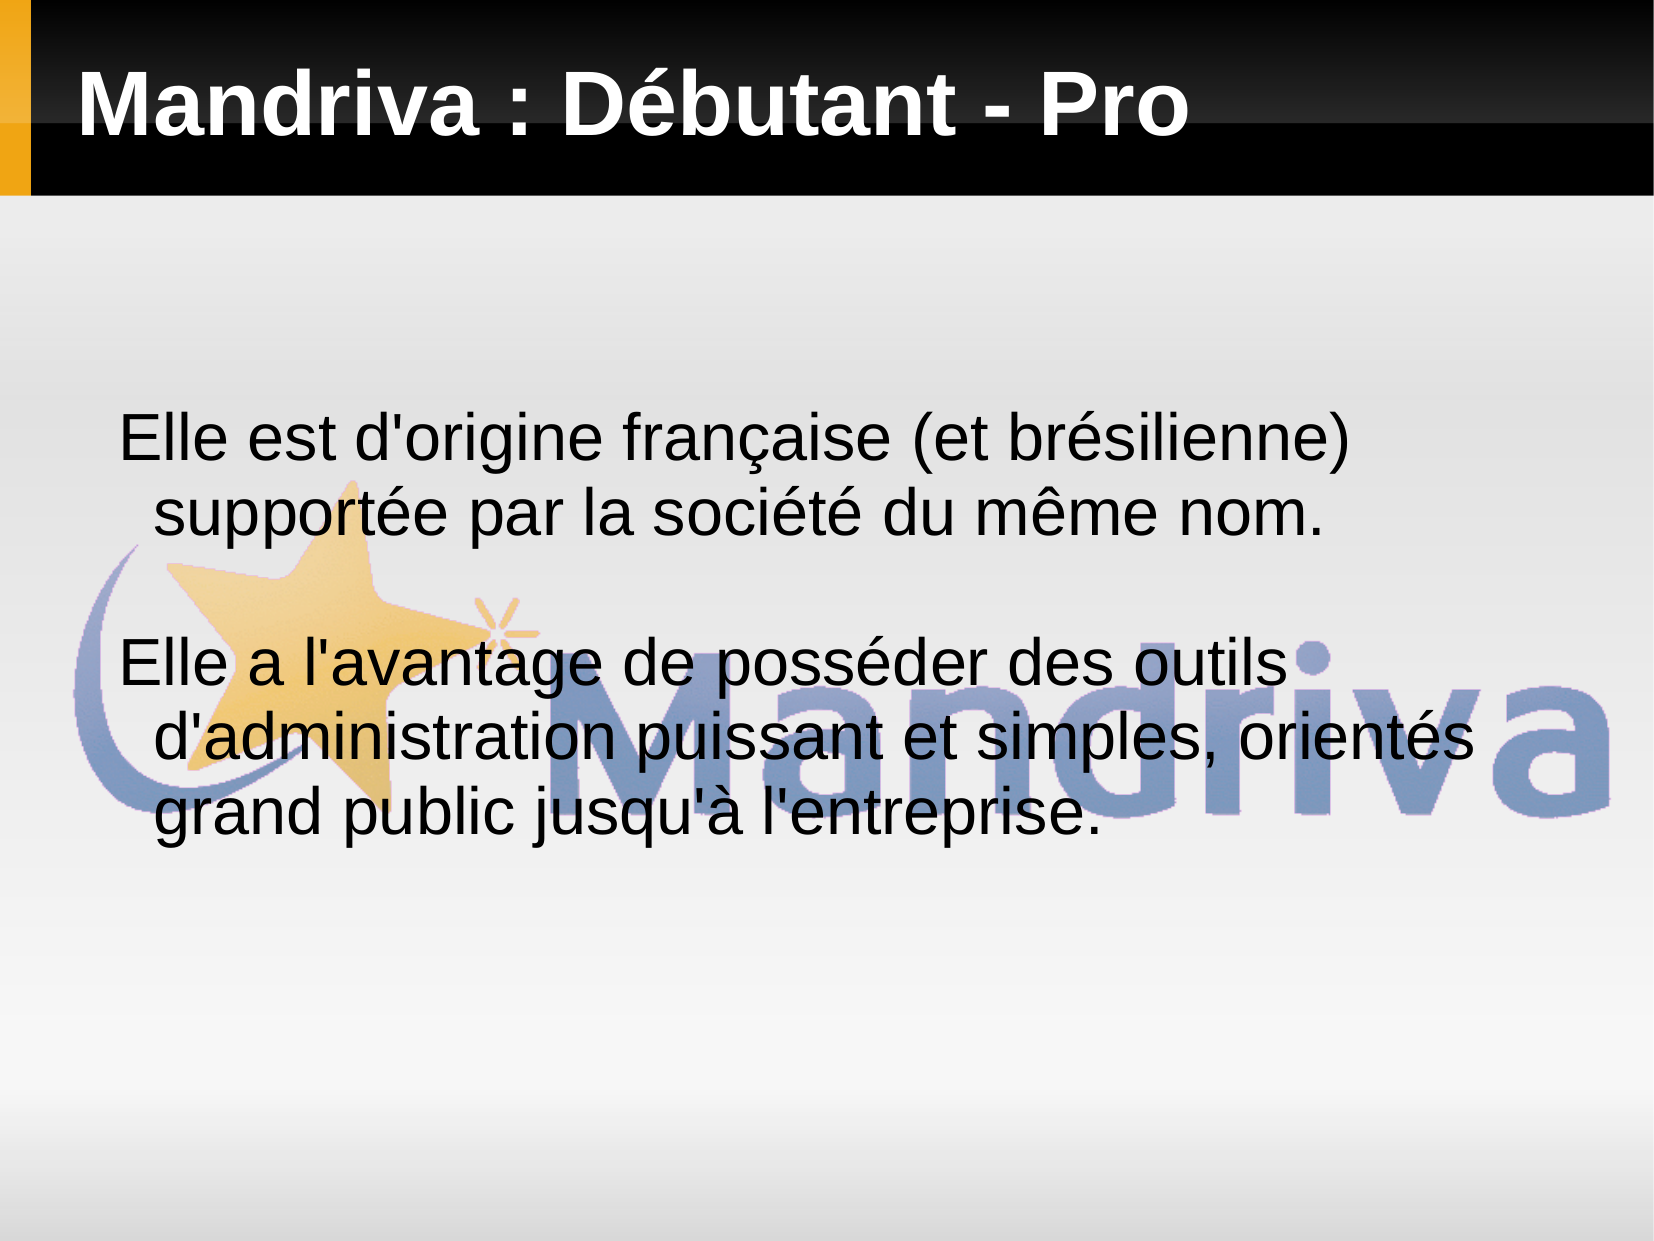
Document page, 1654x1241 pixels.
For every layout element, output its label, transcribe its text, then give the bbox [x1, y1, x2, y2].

picture [0, 0, 1654, 1241]
title Mandriva : Débutant - Pro [76, 0, 1565, 208]
subtitle Elle est d'origine française (et brésilienne) supportée par la société du même nom. Elle a l'avantage de posséder des outils d'administration puissant et simples, orientés grand public jusqu'à l'entreprise. [82, 290, 1571, 1109]
